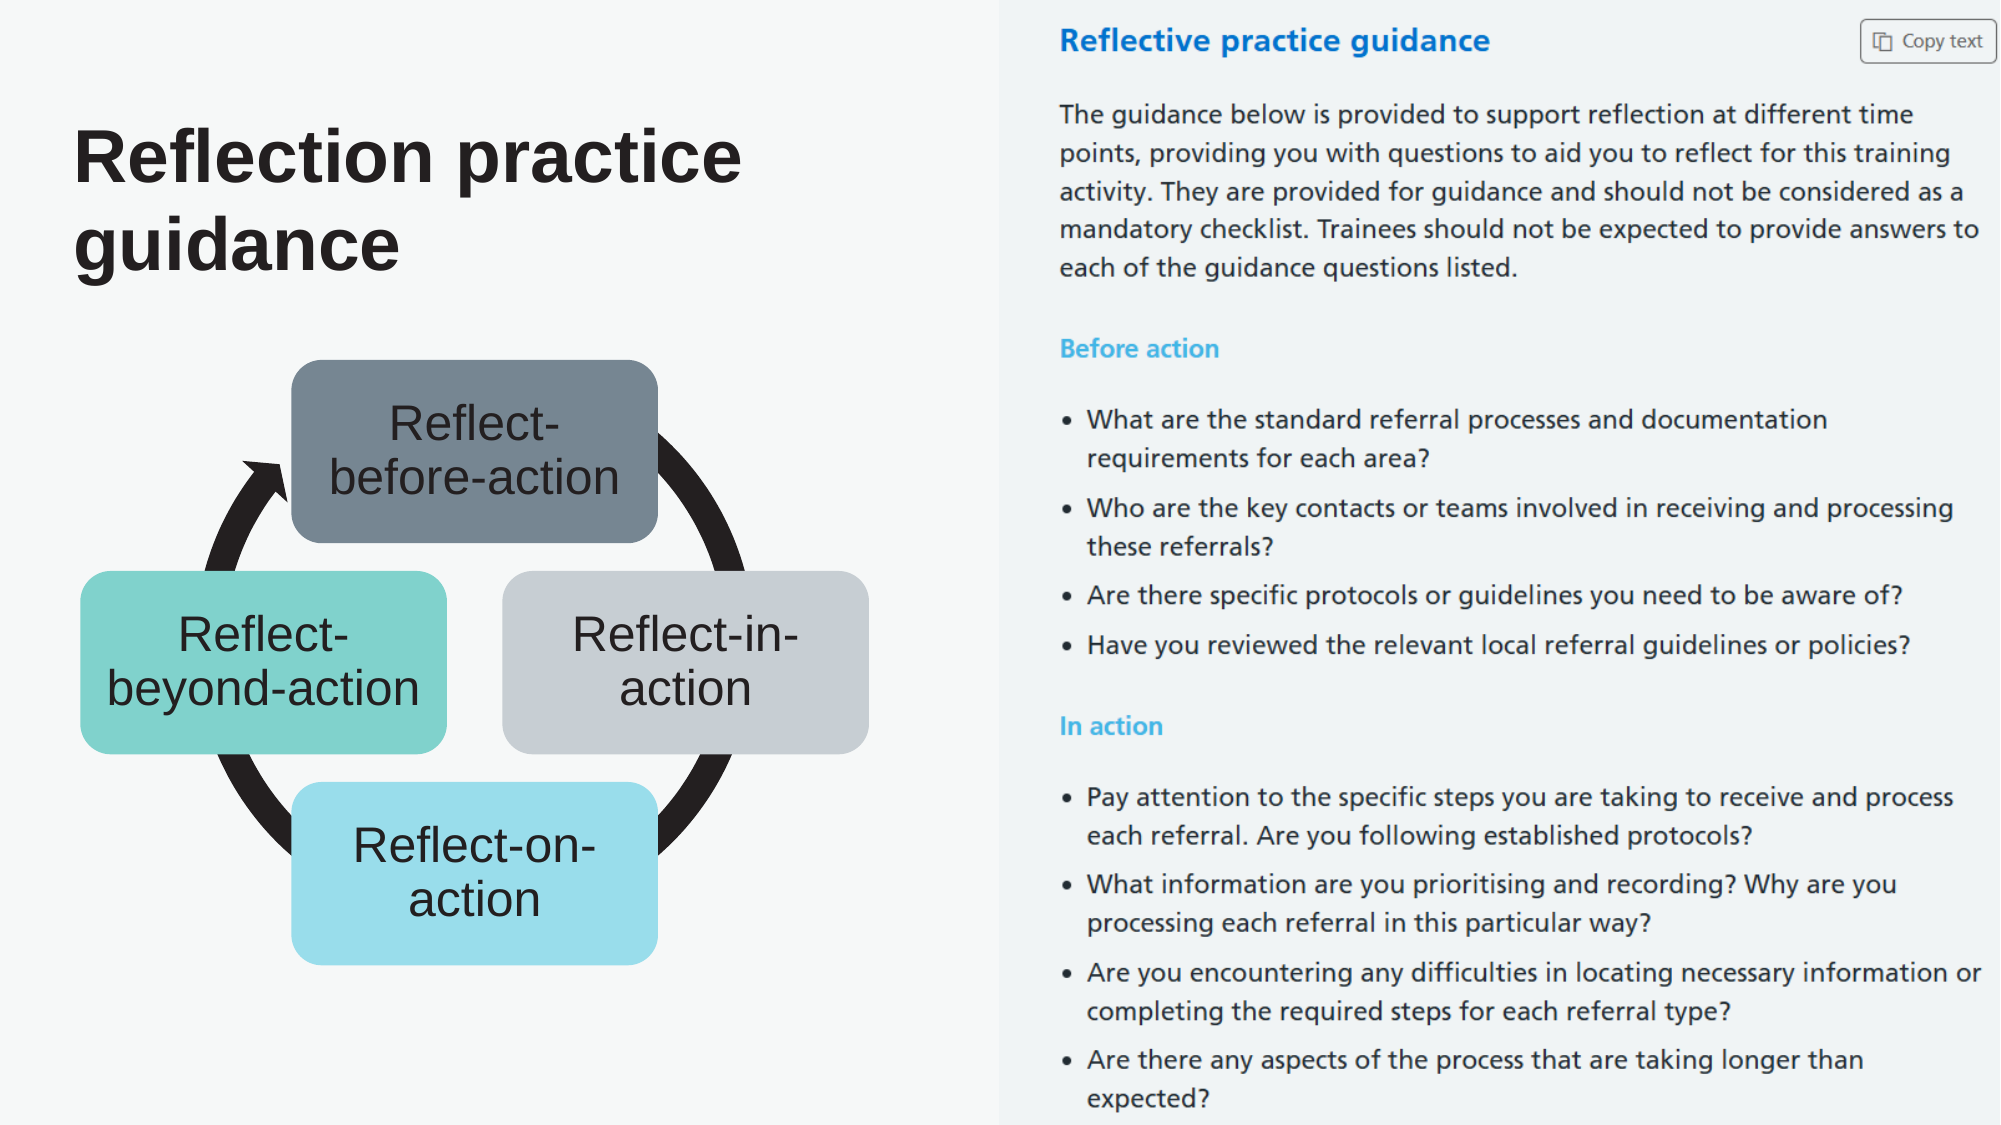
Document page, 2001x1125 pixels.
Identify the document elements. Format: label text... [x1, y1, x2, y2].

picture [999, 0, 2000, 1125]
text_box [658, 433, 744, 570]
text_box [218, 755, 291, 855]
text_box Reflect-beyond-action [80, 570, 447, 755]
text_box Reflect-before-action [291, 359, 658, 544]
text_box Reflect-on-action [291, 781, 658, 966]
text_box [205, 461, 287, 570]
text_box [658, 755, 731, 855]
text_box Reflect-in-action [502, 570, 869, 755]
title Reflection practice guidance [58, 102, 864, 617]
